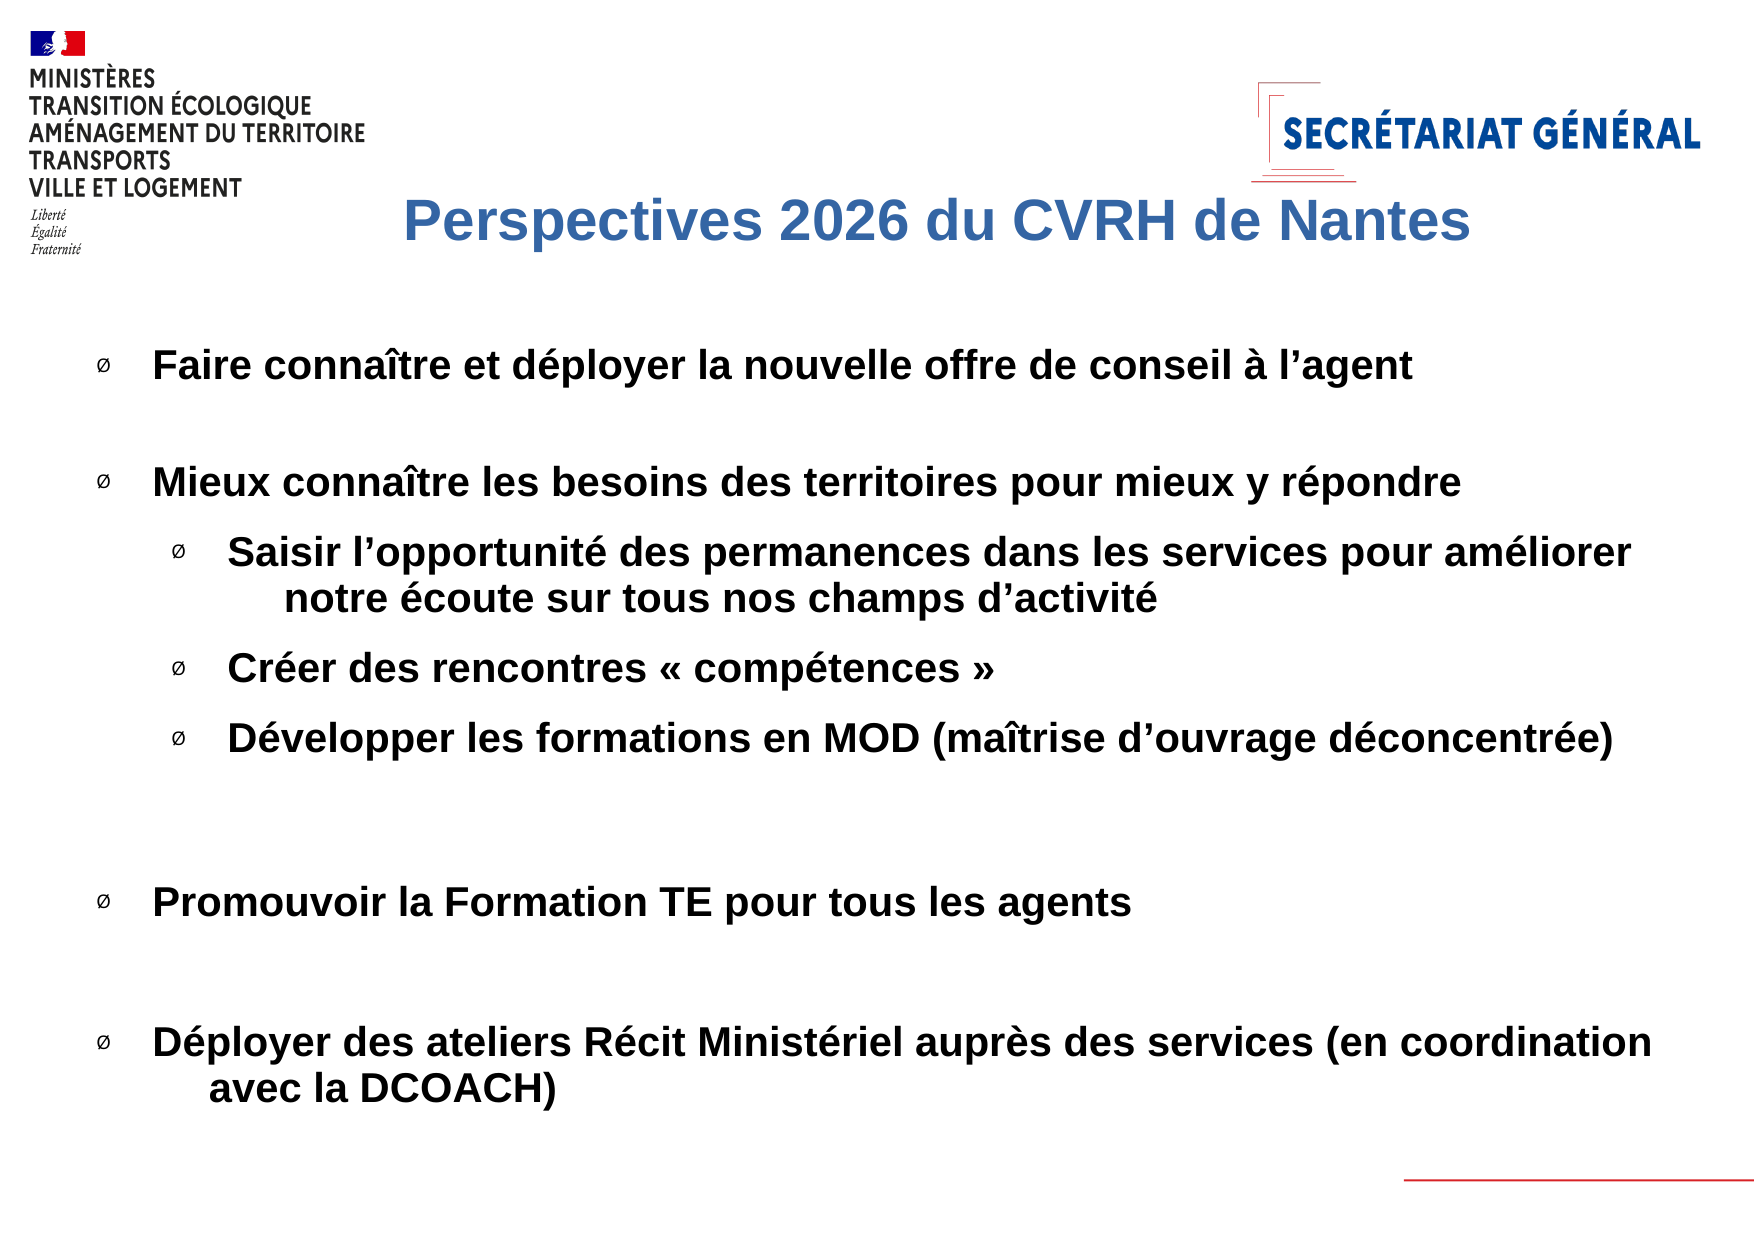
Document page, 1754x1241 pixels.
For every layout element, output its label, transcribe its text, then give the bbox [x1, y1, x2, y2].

text_box Perspectives 2026 du CVRH de Nantes [388, 179, 1565, 260]
text_box Faire connaître et déployer la nouvelle offre de conseil à l’agent Mieux connaître les besoins des territoires pour mieux y répondre Saisir l’opportunité des permanences dans les services pour améliorer notre écoute sur tous nos champs d’activité Créer des rencontres « compétences » Développer les formations en MOD (maîtrise d’ouvrage déconcentrée) Promouvoir la Formation TE pour tous les agents Déployer des ateliers Récit Ministériel auprès des services (en coordination avec la DCOACH) [96, 295, 1722, 1241]
picture [11, 6, 384, 279]
picture [1230, 56, 1717, 204]
